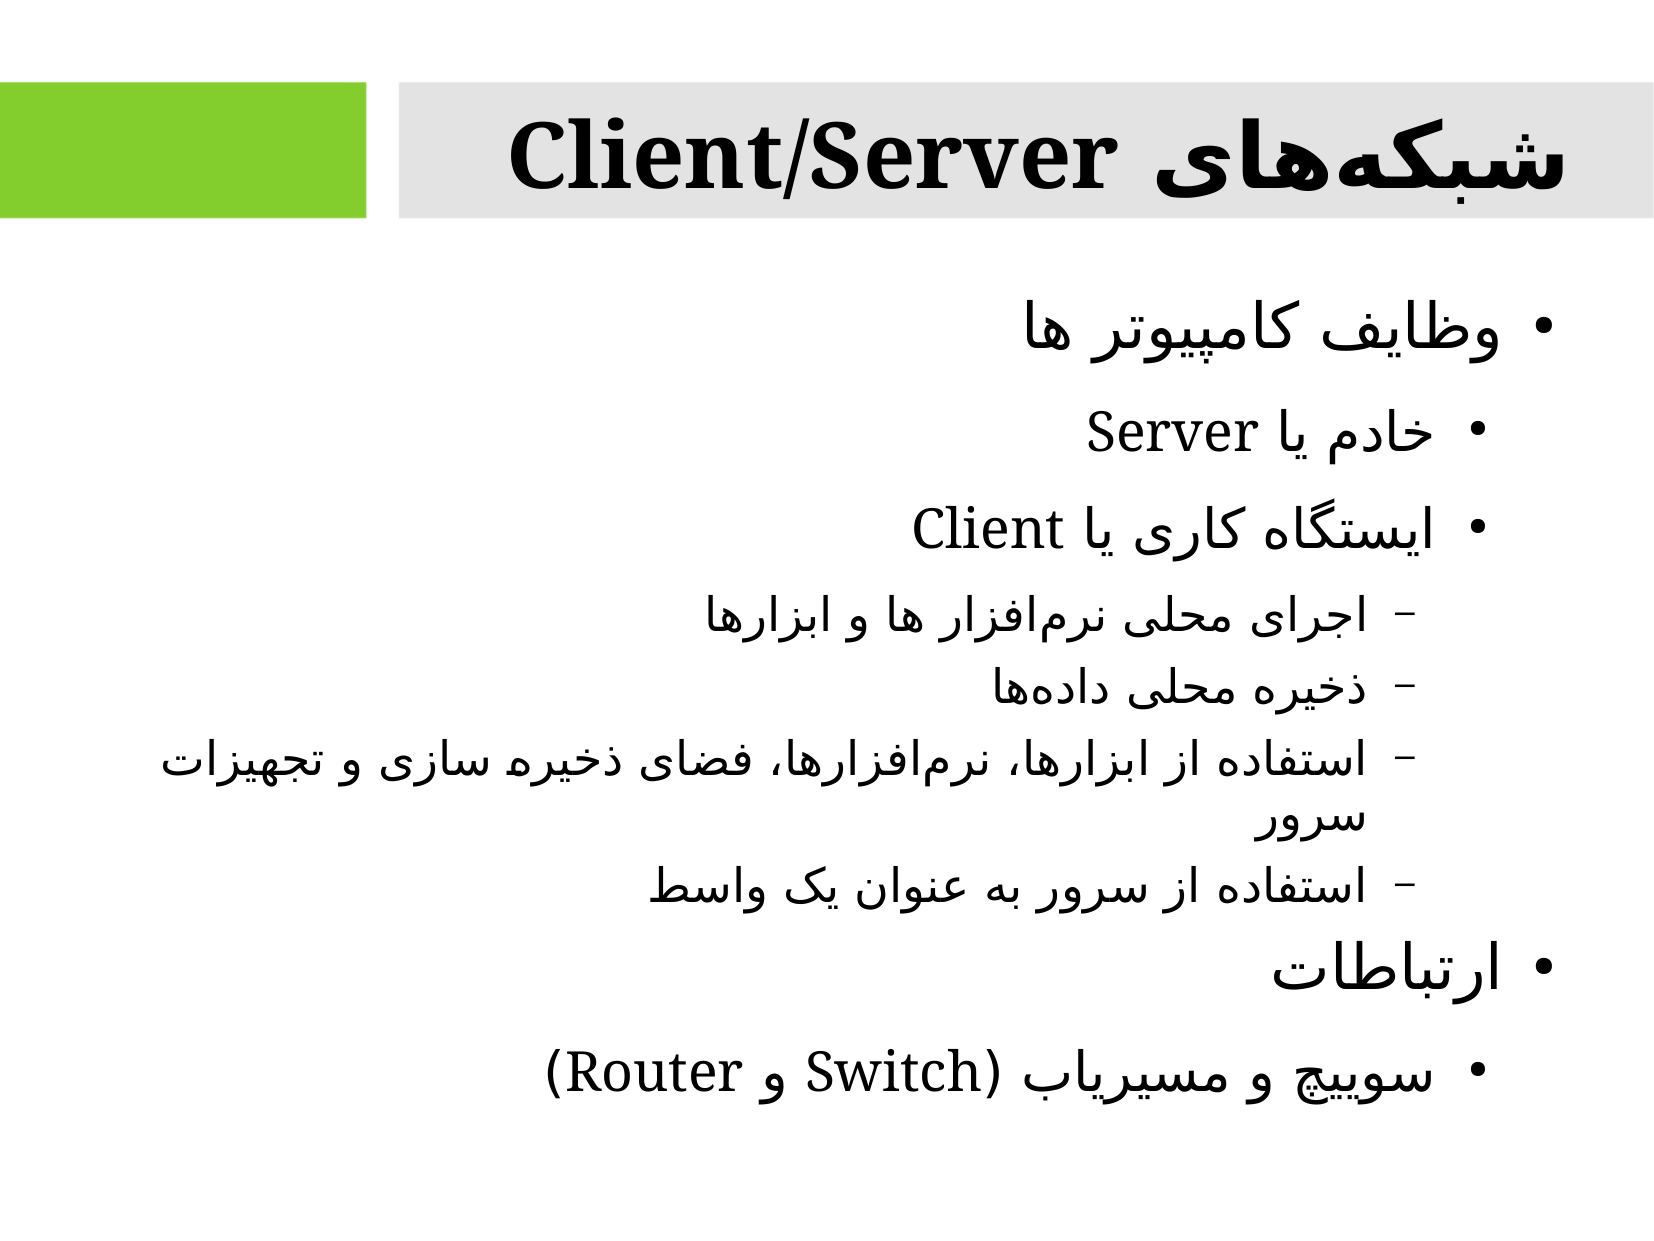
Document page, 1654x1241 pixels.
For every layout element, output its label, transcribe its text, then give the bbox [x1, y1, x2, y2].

list وظایف کامپیوتر ها خادم یا Server ایستگاه کاری یا Client اجرای محلی نرم‌افزار ها و ابزارها ذخیره محلی داده‌ها استفاده از ابزارها، نرم‌افزارها، فضای ذخیره سازی و تجهیزات سرور استفاده از سرور به عنوان یک واسط ارتباطات سوییچ و مسیریاب (Switch و Router) [82, 290, 1571, 1109]
picture [0, 0, 1654, 1241]
title شبکه‌های Client/Server [82, 56, 1571, 250]
